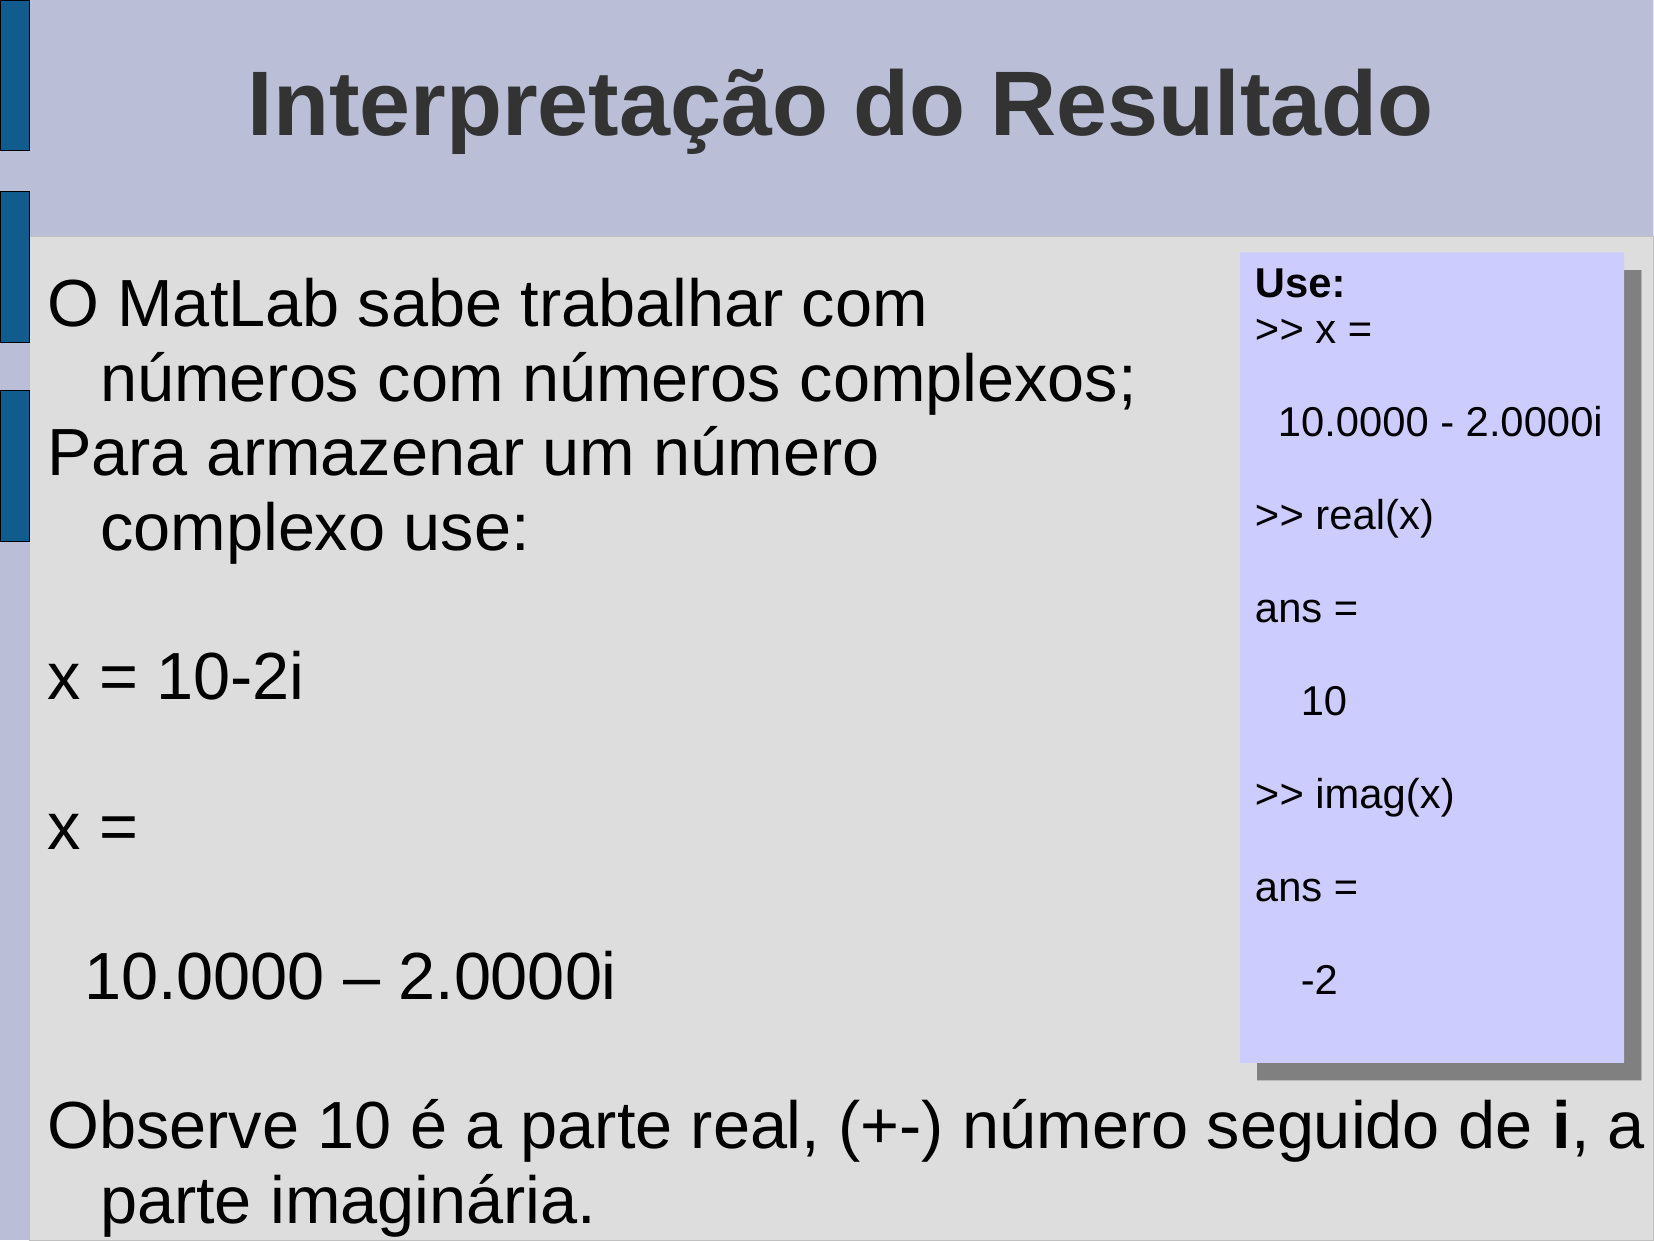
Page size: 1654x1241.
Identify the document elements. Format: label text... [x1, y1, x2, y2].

title Interpretação do Resultado [29, 7, 1654, 200]
list O MatLab sabe trabalhar com números com números complexos; Para armazenar um número complexo use: x = 10-2i x = 10.0000 – 2.0000i Observe 10 é a parte real, (+-) número seguido de i, a parte imaginária. [29, 265, 1654, 1241]
text_box Use: >> x = 10.0000 - 2.0000i >> real(x) ans = 10 >> imag(x) ans = -2 [1240, 252, 1625, 1063]
